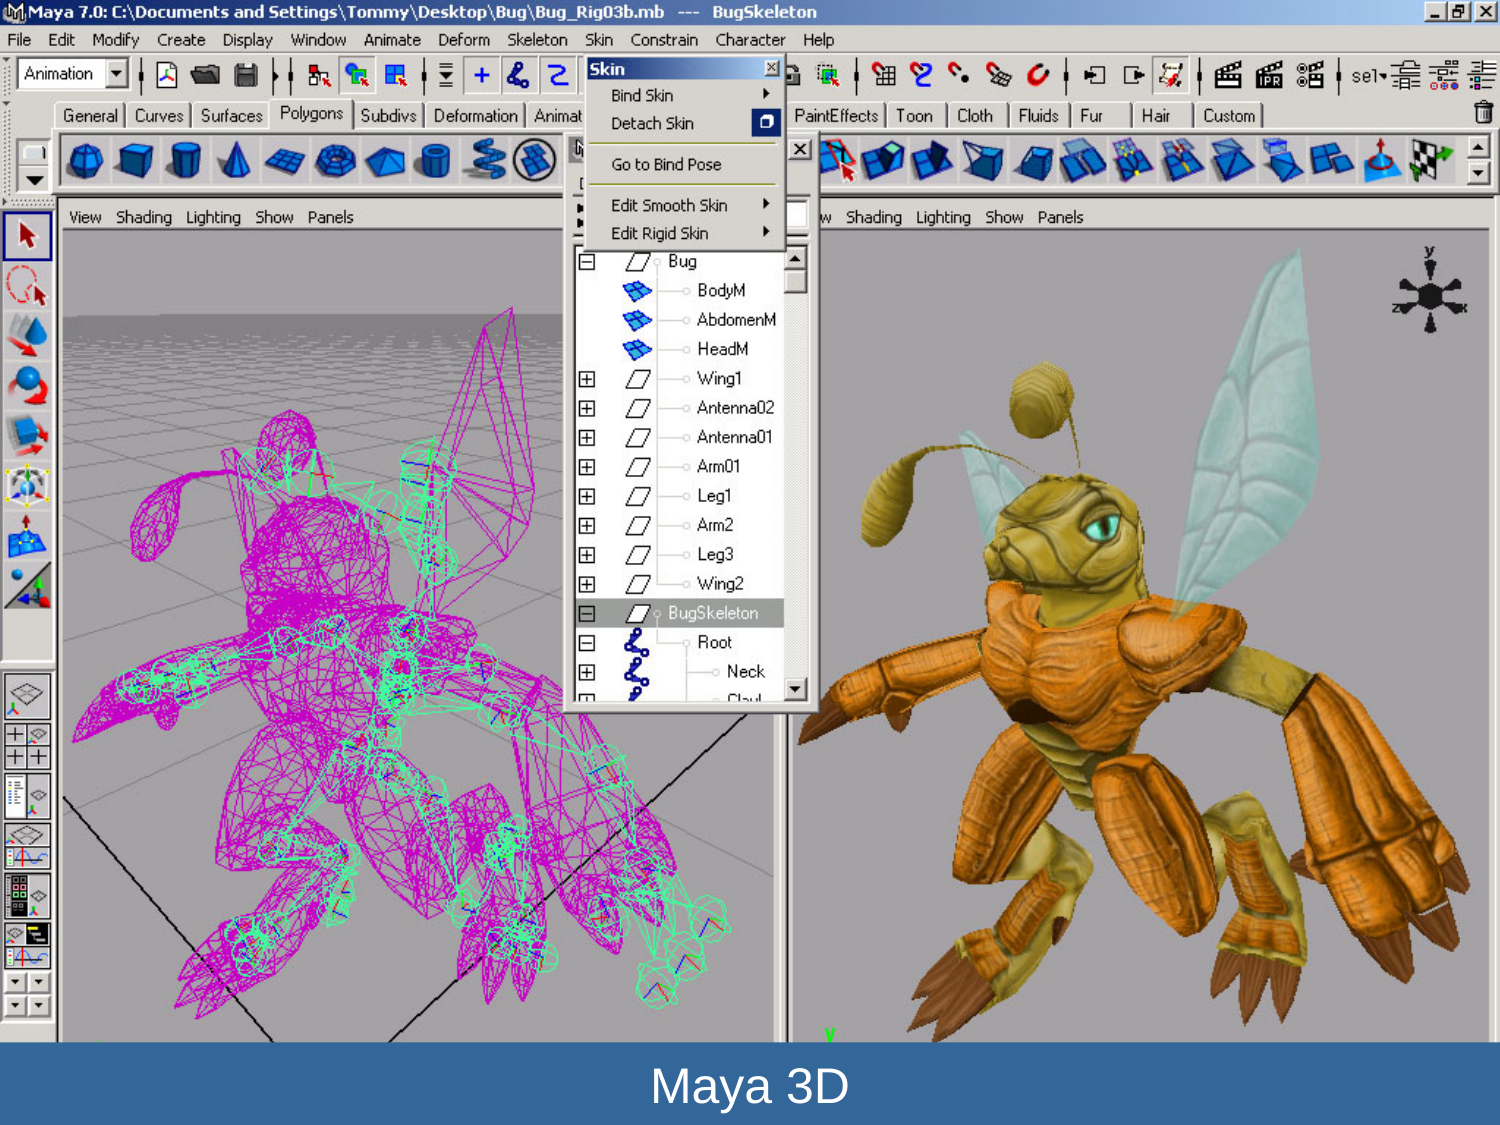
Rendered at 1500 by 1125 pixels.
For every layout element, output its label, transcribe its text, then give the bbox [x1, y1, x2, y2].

picture [0, 0, 1500, 1042]
text_box Maya 3D [0, 1042, 1500, 1125]
